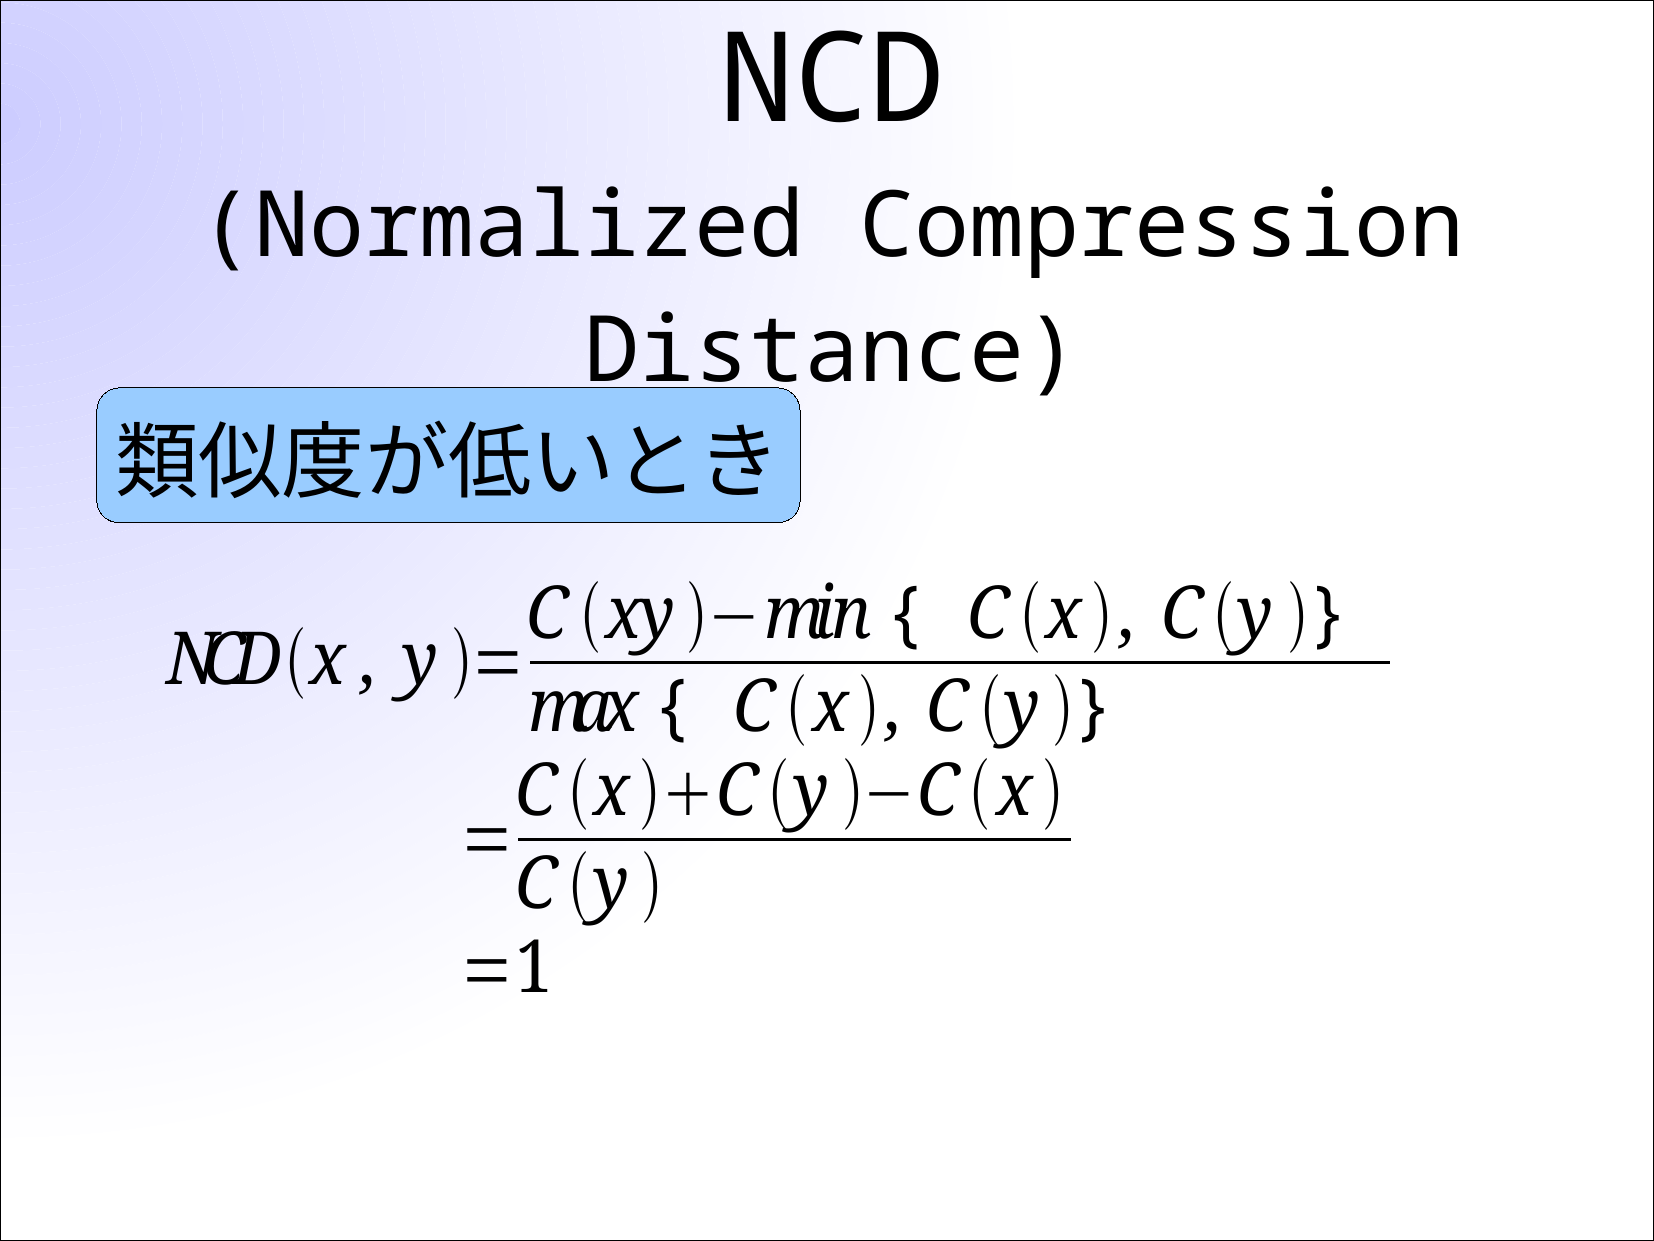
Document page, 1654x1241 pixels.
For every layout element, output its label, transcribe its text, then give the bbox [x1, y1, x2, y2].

chart [157, 576, 1399, 1004]
text_box 類似度が低いとき [96, 387, 801, 523]
title NCD (Normalized Compression Distance) [58, 90, 1607, 307]
